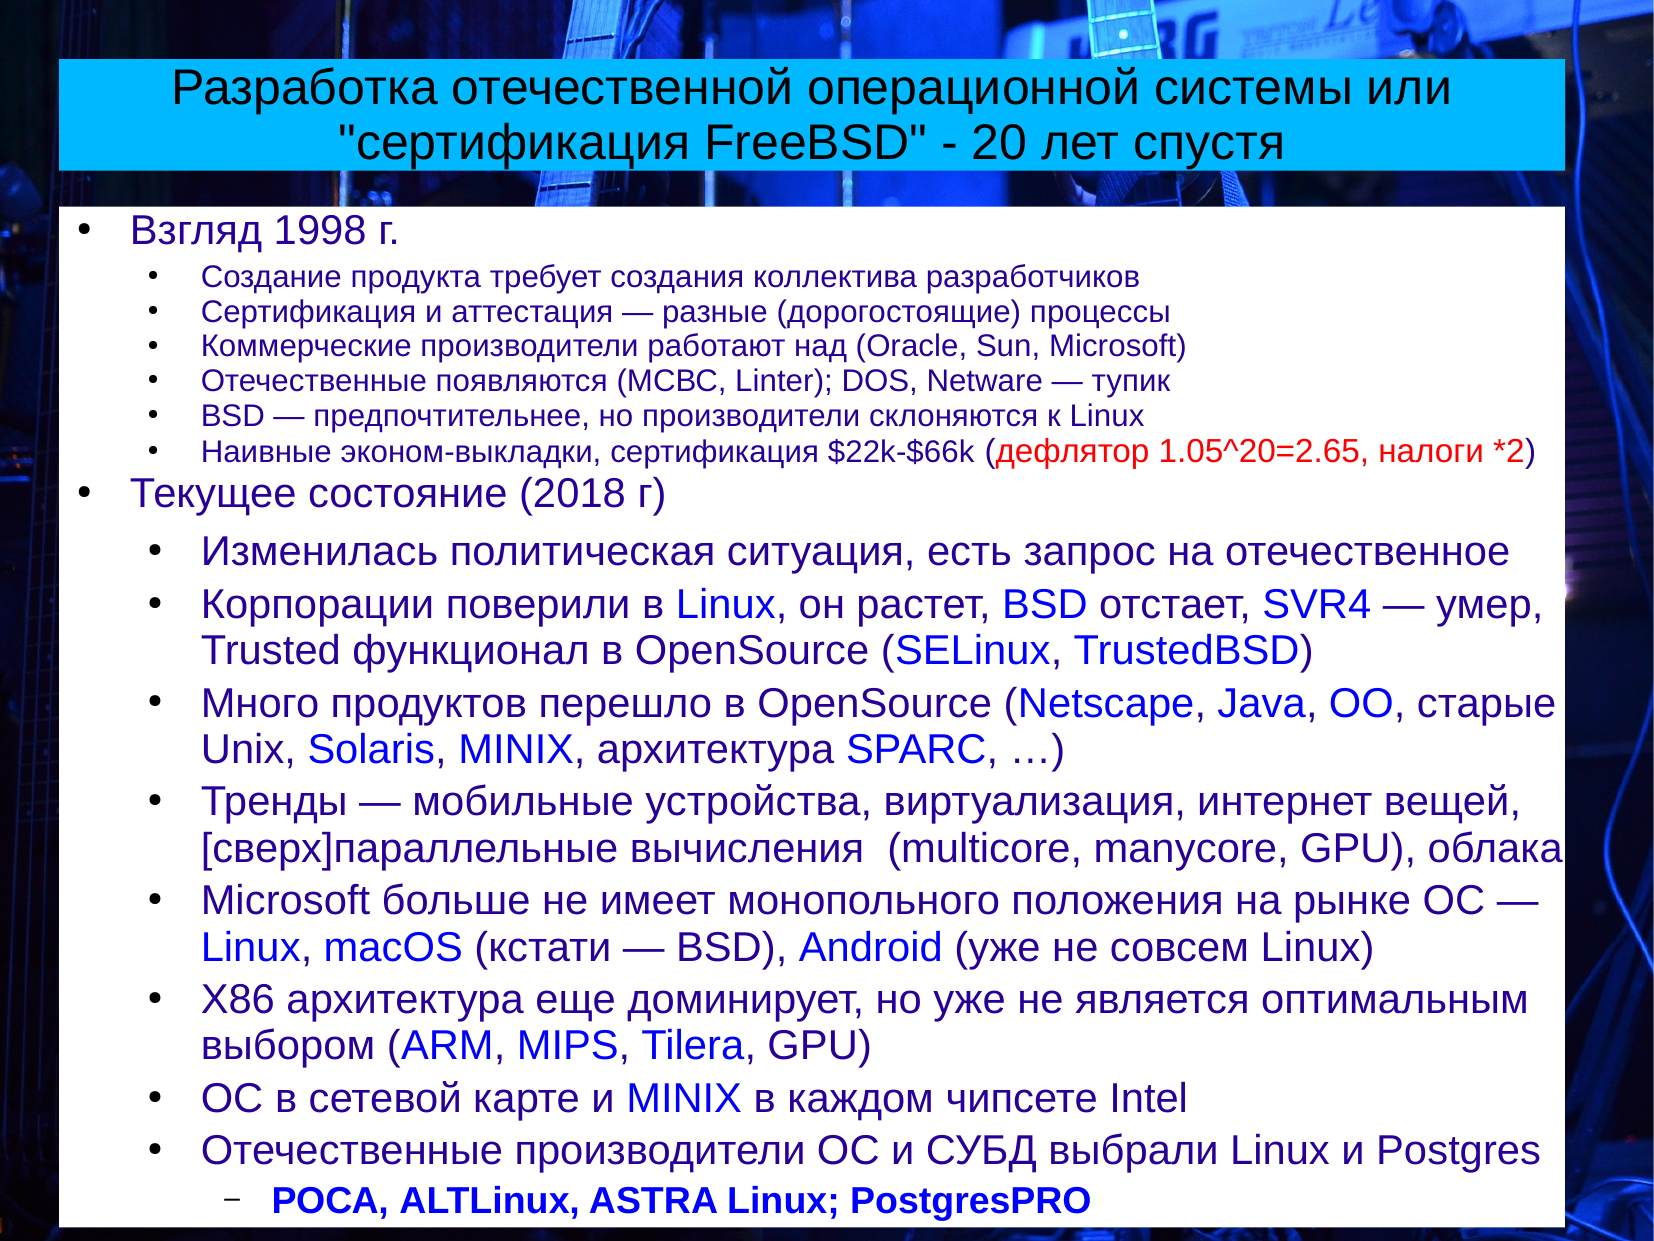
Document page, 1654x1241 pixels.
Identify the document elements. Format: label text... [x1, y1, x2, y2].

picture [0, 0, 1654, 1241]
title Разработка отечественной операционной системы или "сертификация FreeBSD" - 20 лет спустя [59, 59, 1566, 171]
list Взгляд 1998 г. Создание продукта требует создания коллектива разработчиков Сертификация и аттестация — разные (дорогостоящие) процессы Коммерческие производители работают над (Oracle, Sun, Microsoft) Отечественные появляются (МСВС, Linter); DOS, Netware — тупик BSD — предпочтительнее, но производители склоняются к Linux Наивные эконом-выкладки, сертификация $22k-$66k (дефлятор 1.05^20=2.65, налоги *2) Текущее состояние (2018 г) Изменилась политическая ситуация, есть запрос на отечественное Корпорации поверили в Linux, он растет, BSD отстает, SVR4 — умер, Trusted функционал в OpenSource (SELinux, TrustedBSD) Много продуктов перешло в OpenSource (Netscape, Java, ОО, старые Unix, Solaris, MINIX, архитектура SPARC, …) Тренды — мобильные устройства, виртуализация, интернет вещей, [сверх]параллельные вычисления (multicore, manycore, GPU), облака Microsoft больше не имеет монопольного положения на рынке ОС — Linux, macOS (кстати — BSD), Android (уже не совсем Linux) X86 архитектура еще доминирует, но уже не является оптимальным выбором (ARM, MIPS, Tilera, GPU) ОС в сетевой карте и MINIX в каждом чипсете Intel Отечественные производители ОС и СУБД выбрали Linux и Postgres РОСА, ALTLinux, ASTRA Linux; PostgresPRO [59, 206, 1565, 1228]
